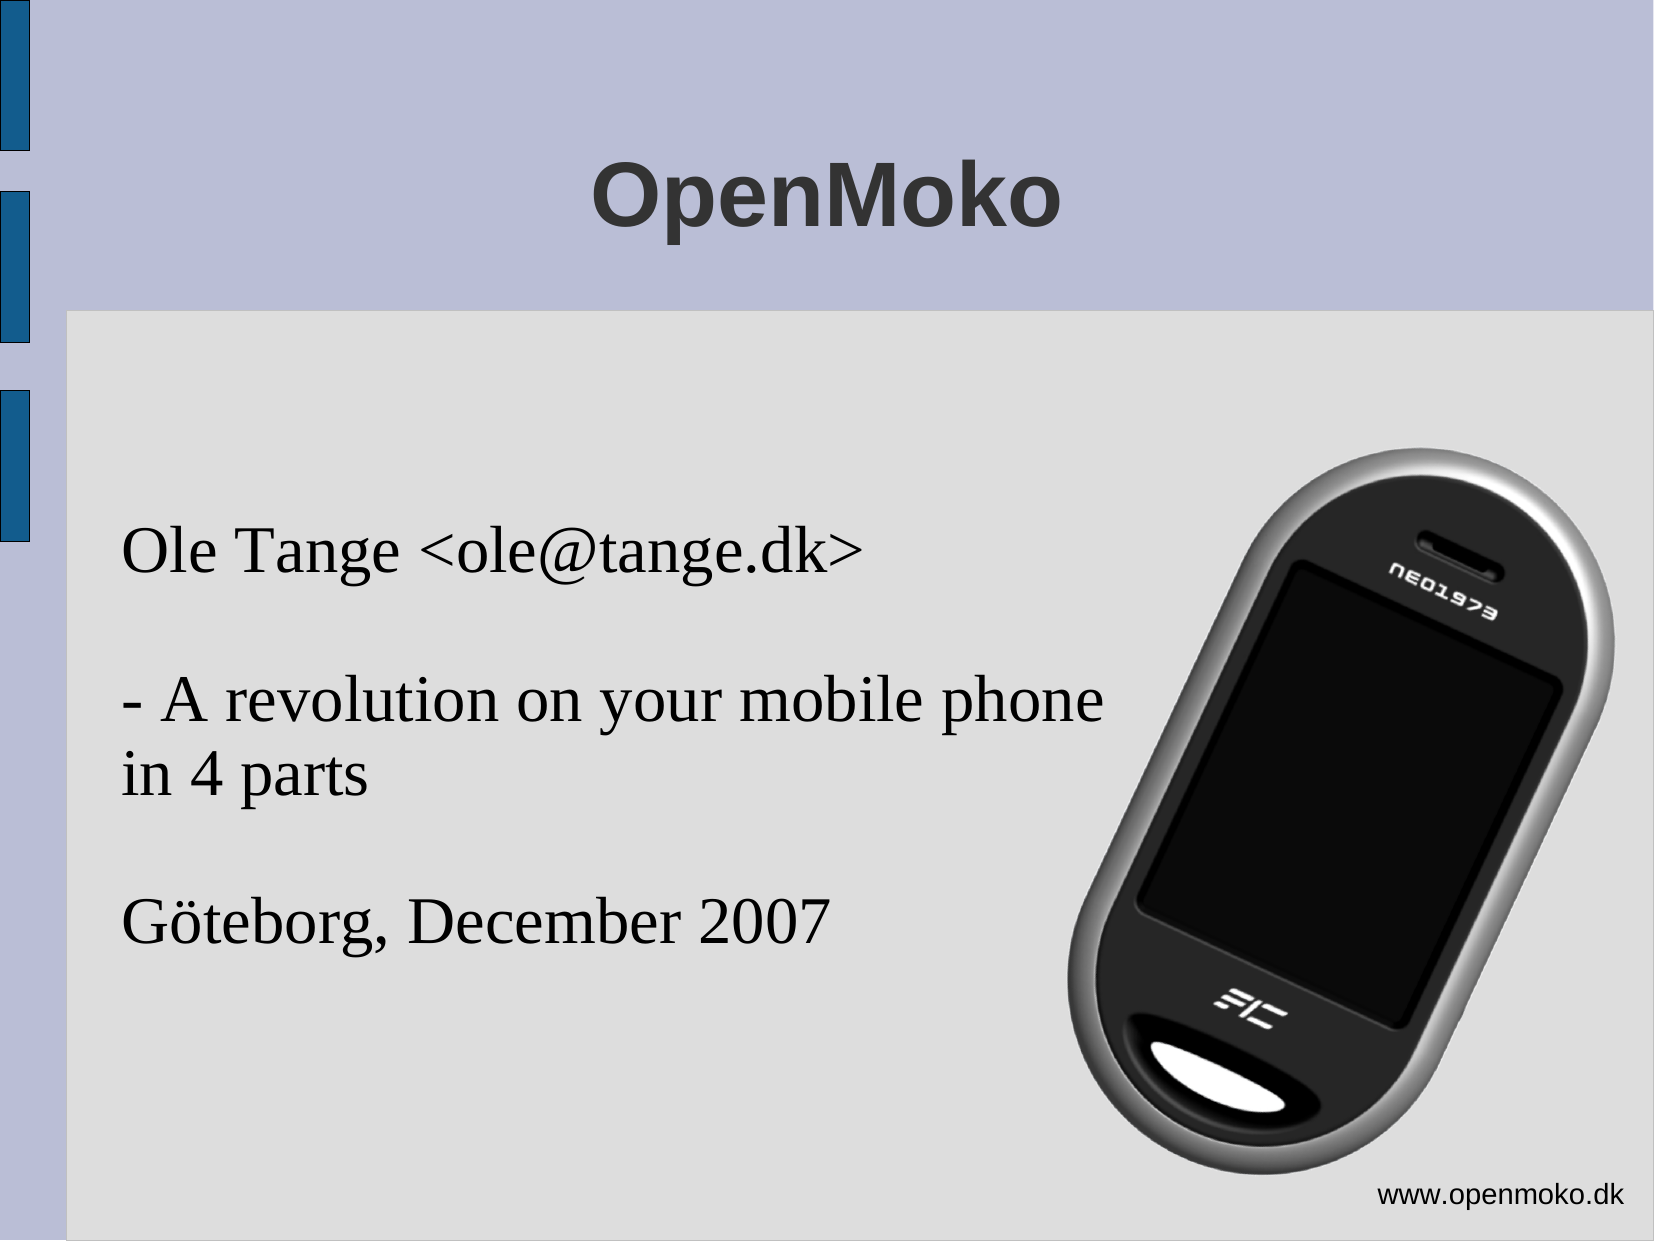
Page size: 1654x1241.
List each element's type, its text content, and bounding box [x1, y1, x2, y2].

picture [997, 380, 1654, 1241]
title OpenMoko [121, 91, 1534, 299]
subtitle Ole Tange <ole@tange.dk> - A revolution on your mobile phone in 4 parts Göteborg, December 2007 [121, 344, 1152, 1127]
